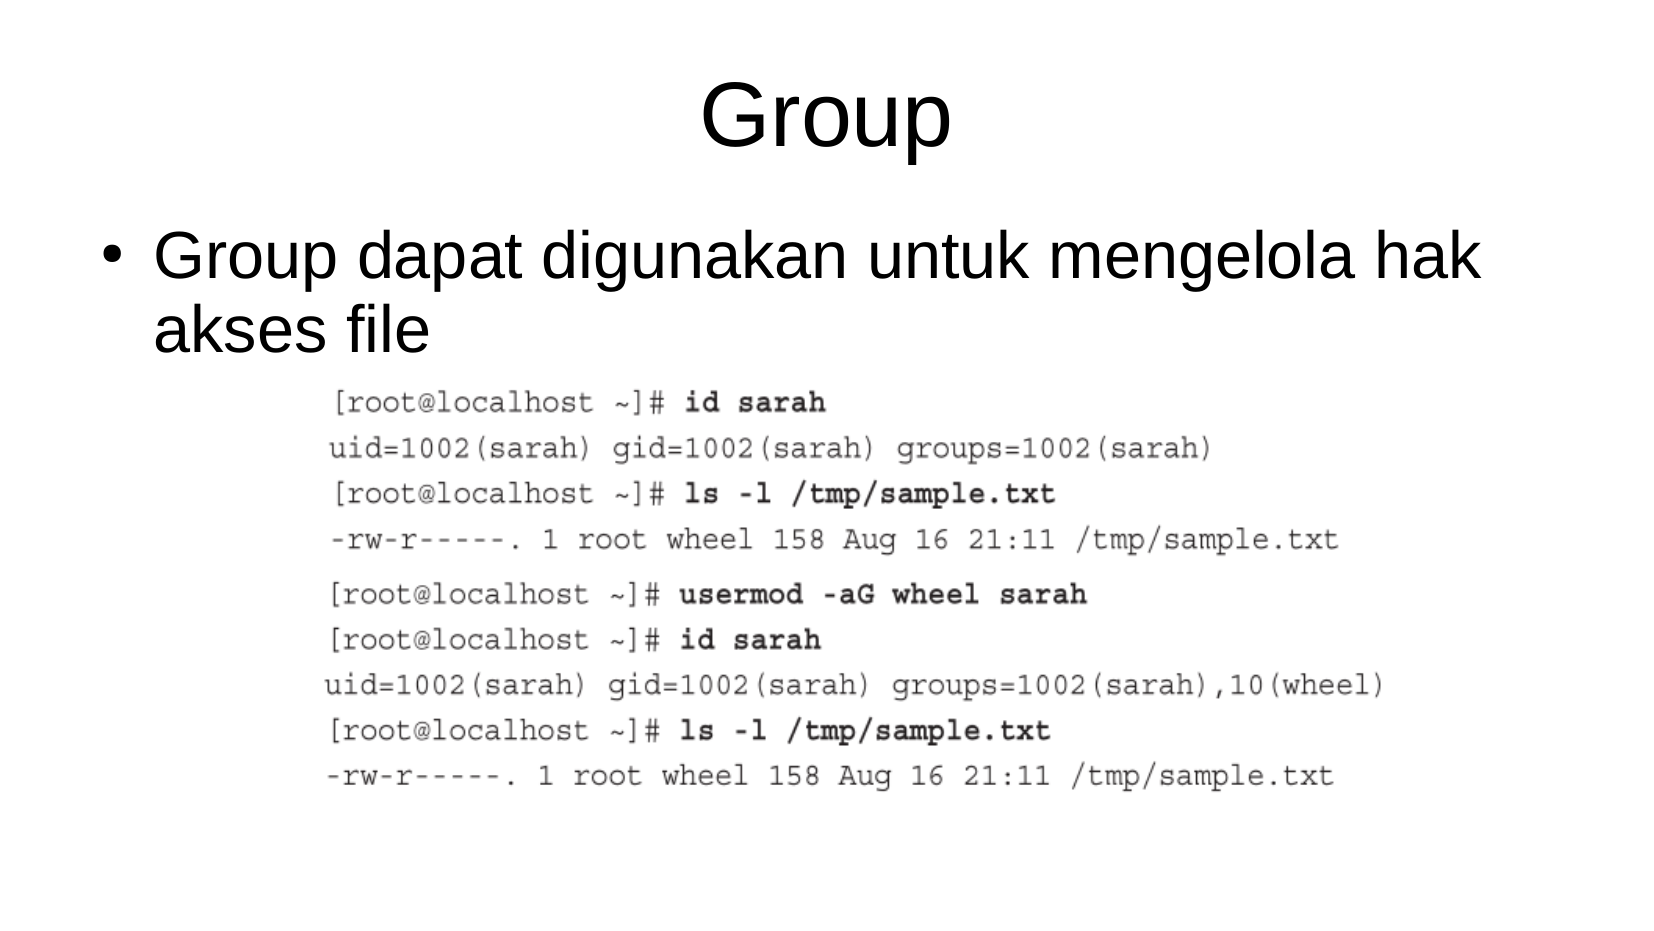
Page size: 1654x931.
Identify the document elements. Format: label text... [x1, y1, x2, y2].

picture [323, 381, 1348, 561]
list Group dapat digunakan untuk mengelola hak akses file [82, 217, 1571, 758]
title Group [82, 37, 1571, 193]
picture [320, 573, 1401, 796]
